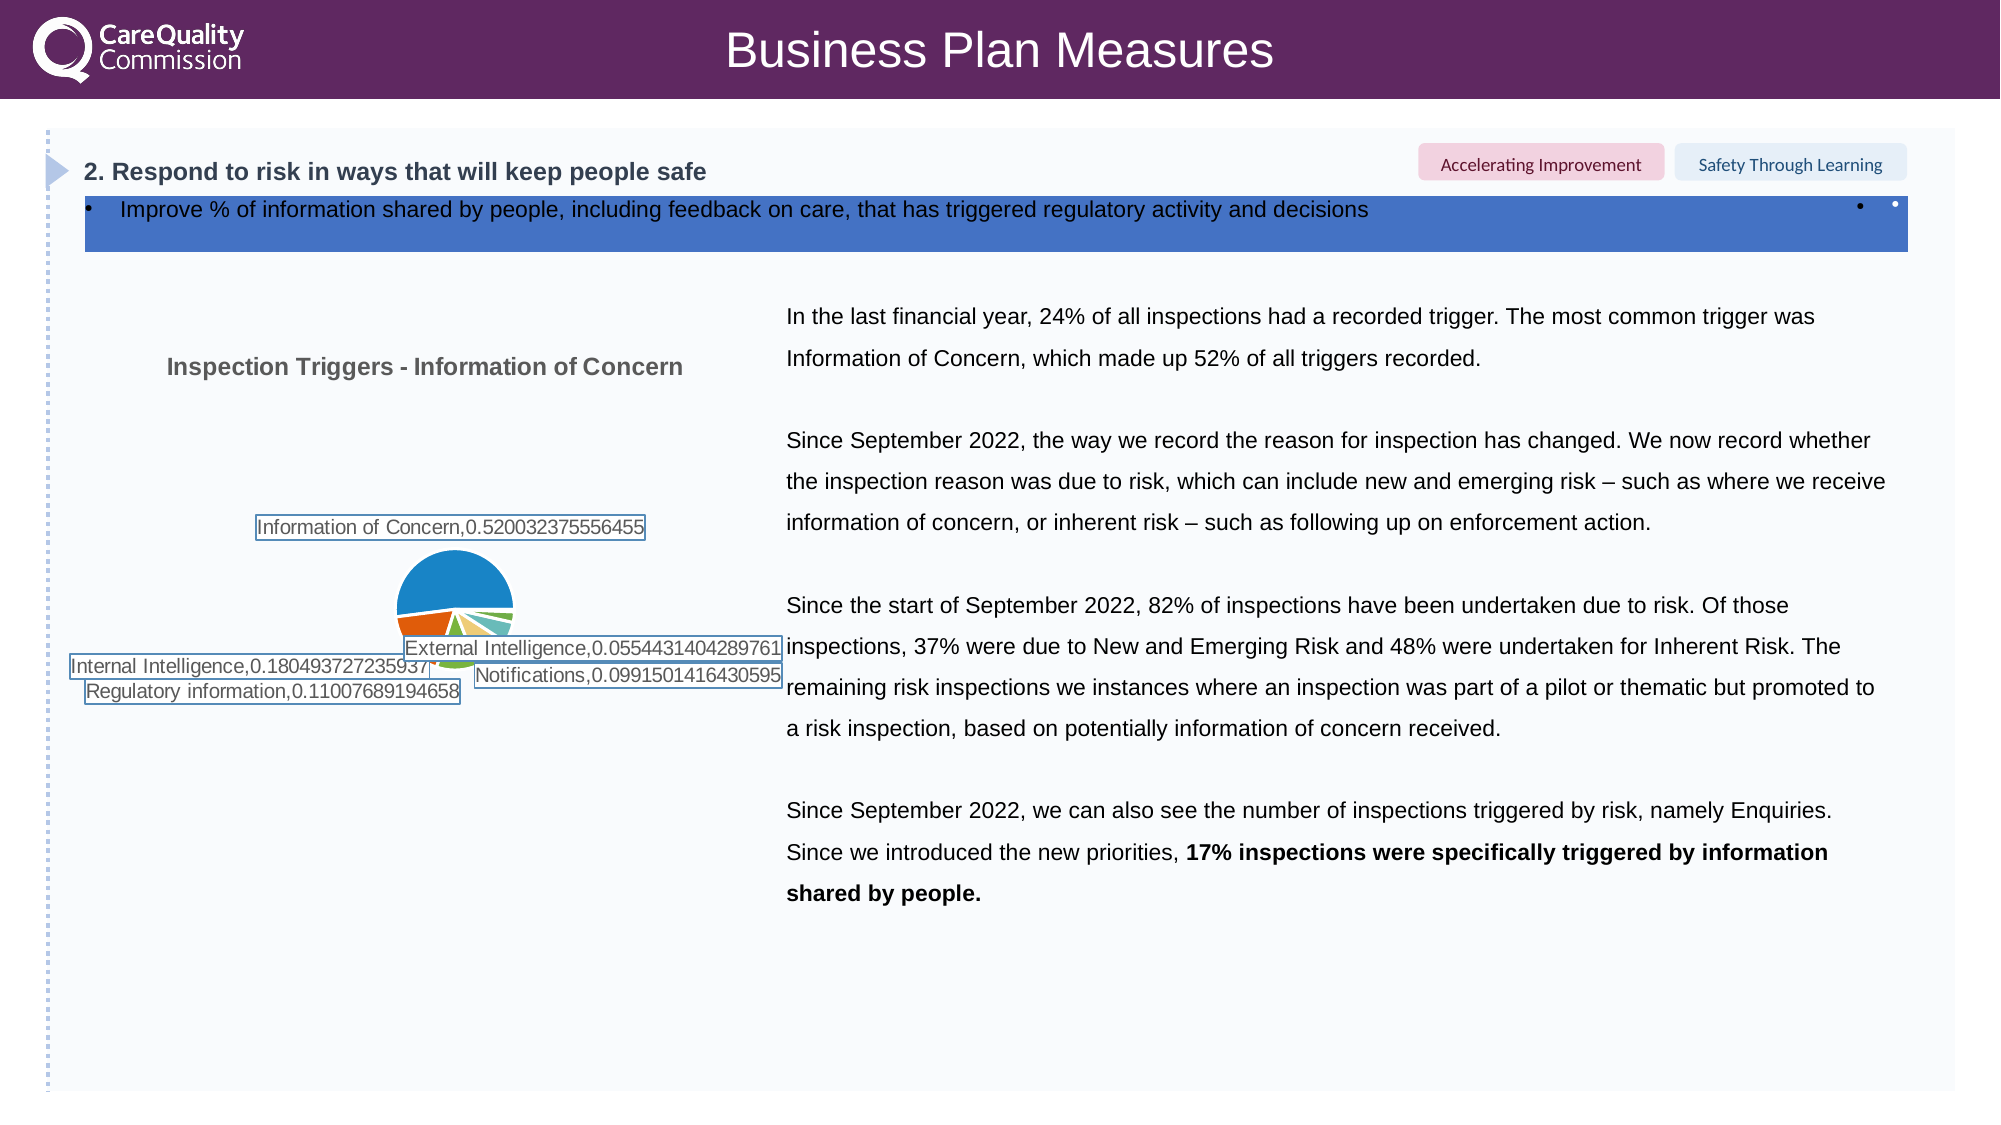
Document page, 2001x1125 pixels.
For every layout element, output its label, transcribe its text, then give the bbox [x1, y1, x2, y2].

table_header Improve % of information shared by people, including feedback on care, that has triggered regulatory activity and decisions [85, 196, 1848, 252]
text_box Business Plan Measures [641, 9, 1358, 86]
table_header  [1848, 196, 1908, 252]
text_box Safety Through Learning [1674, 143, 1908, 181]
text_box 2. Respond to risk in ways that will keep people safe [69, 147, 984, 194]
text_box In the last financial year, 24% of all inspections had a recorded trigger. The most common trigger was Information of Concern, which made up 52% of all triggers recorded. Since September 2022, the way we record the reason for inspection has changed. We now record whether the inspection reason was due to risk, which can include new and emerging risk – such as where we receive information of concern, or inherent risk – such as following up on enforcement action. Since the start of September 2022, 82% of inspections have been undertaken due to risk. Of those inspections, 37% were due to New and Emerging Risk and 48% were undertaken for Inherent Risk. The remaining risk inspections we instances where an inspection was part of a pilot or thematic but promoted to a risk inspection, based on potentially information of concern received. Since September 2022, we can also see the number of inspections triggered by risk, namely Enquiries. Since we introduced the new priorities, 17% inspections were specifically triggered by information shared by people. [771, 280, 1908, 958]
chart [69, 327, 793, 845]
picture [32, 16, 245, 84]
text_box [45, 128, 1955, 1091]
text_box Accelerating Improvement [1418, 143, 1665, 181]
text_box [0, 0, 2000, 99]
